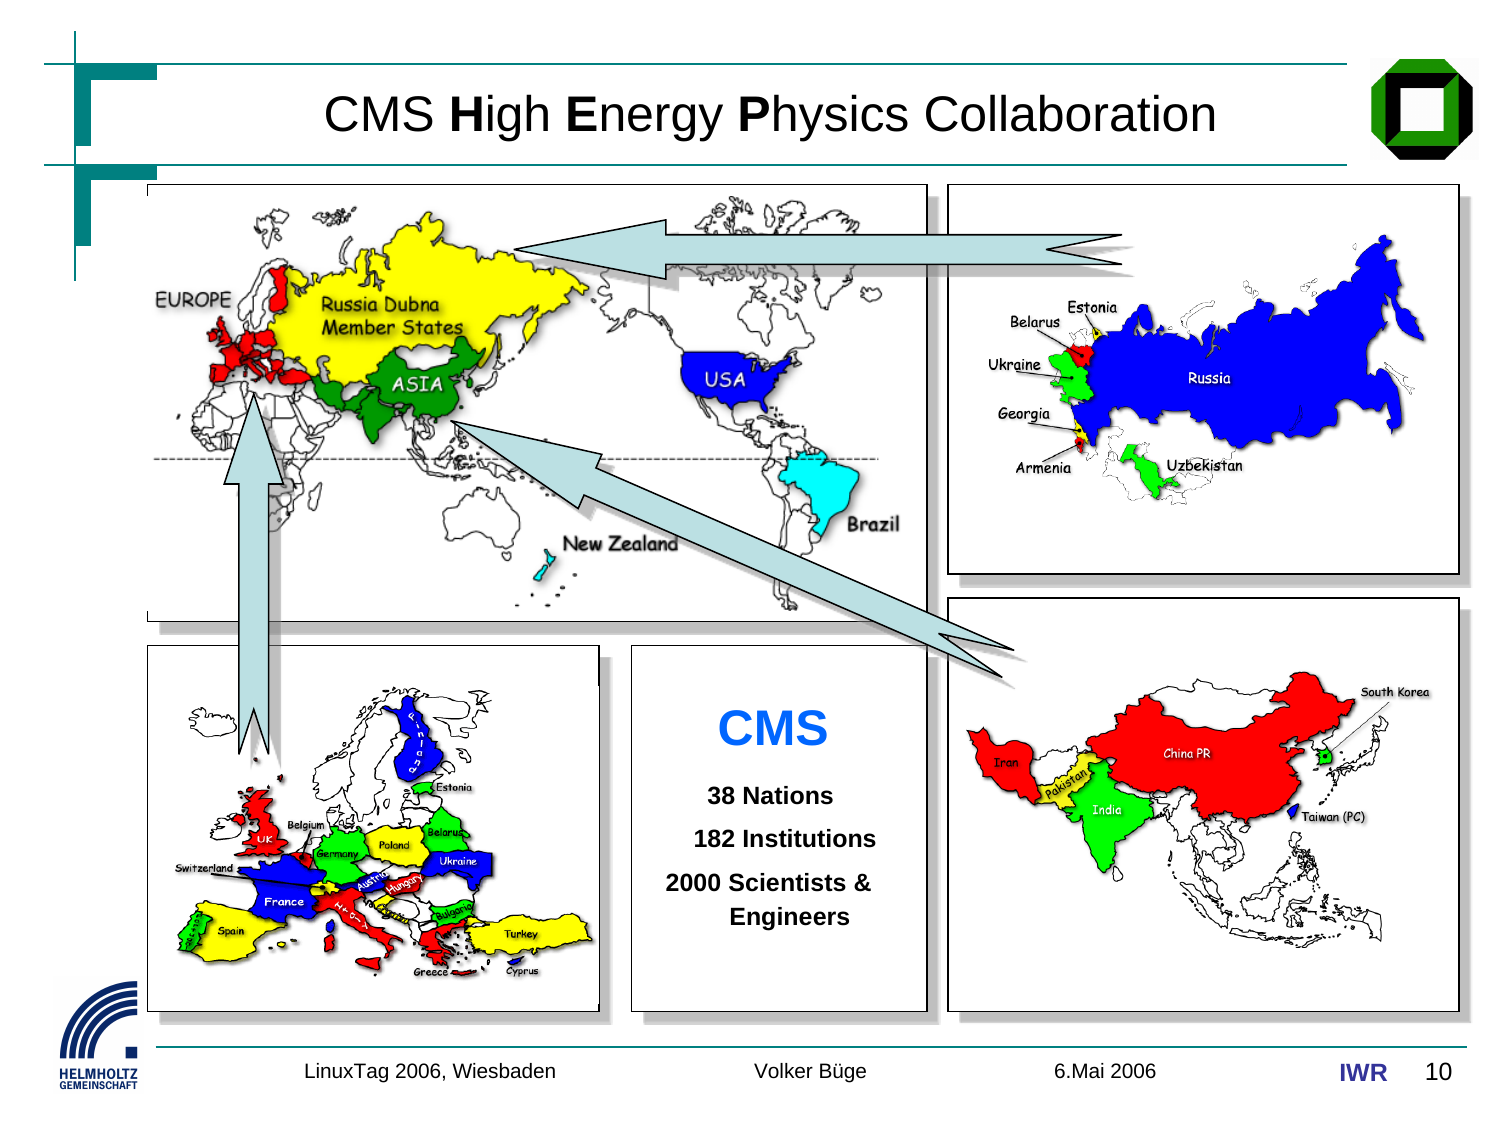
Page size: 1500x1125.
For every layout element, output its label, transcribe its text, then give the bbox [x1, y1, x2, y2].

text_box 38 Nations 182 Institutions 2000 Scientists & [643, 730, 940, 905]
text_box Engineers [714, 895, 866, 939]
picture [171, 686, 600, 1004]
picture [1370, 58, 1479, 160]
picture [962, 668, 1436, 948]
text_box CMS [702, 692, 844, 730]
text_box [147, 184, 1459, 1012]
title CMS High Energy Physics Collaboration [194, 53, 1347, 165]
picture [147, 196, 904, 611]
picture [986, 231, 1430, 505]
